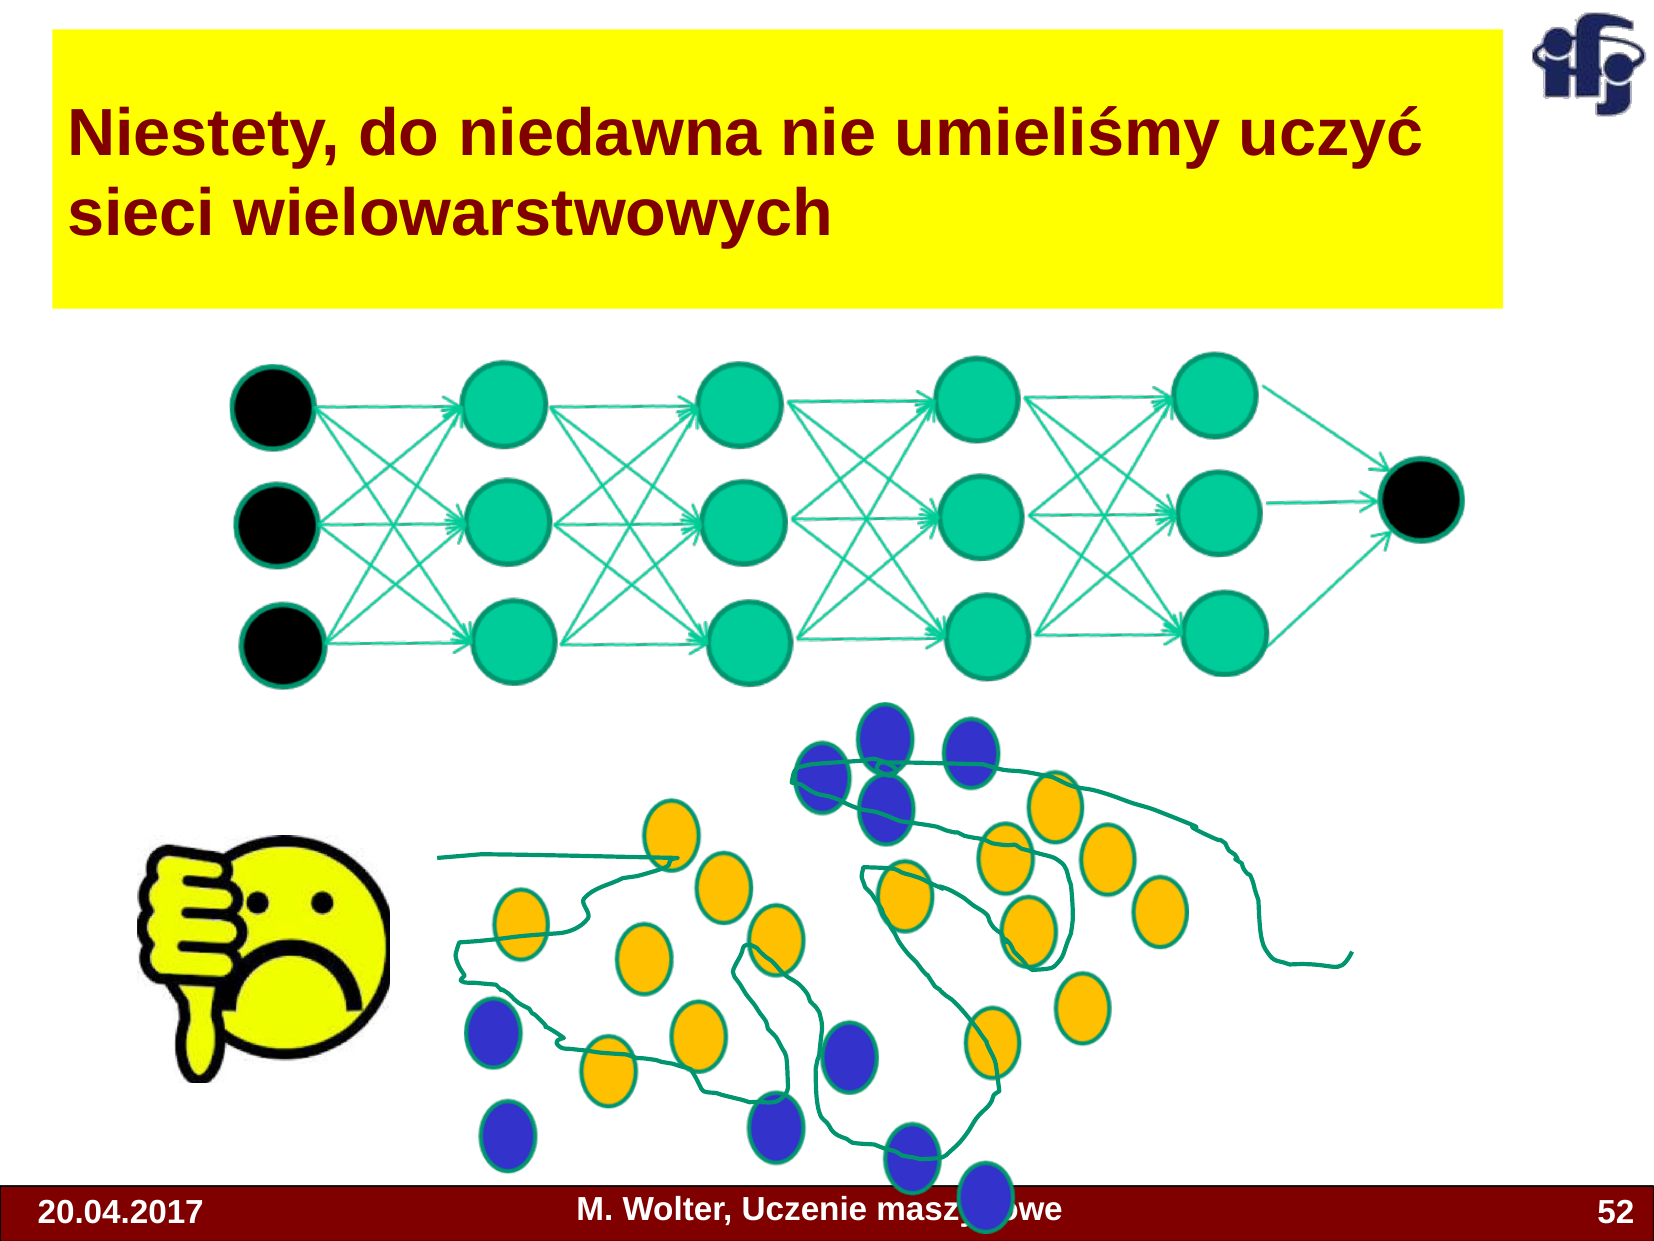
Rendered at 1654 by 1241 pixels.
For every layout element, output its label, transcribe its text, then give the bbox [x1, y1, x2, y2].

picture [137, 835, 390, 1083]
picture [464, 761, 1189, 1234]
picture [1525, 0, 1654, 129]
picture [464, 857, 667, 939]
picture [880, 765, 893, 773]
picture [227, 323, 1470, 1157]
title Niestety, do niedawna nie umieliśmy uczyć sieci wielowarstwowych [52, 29, 1503, 309]
